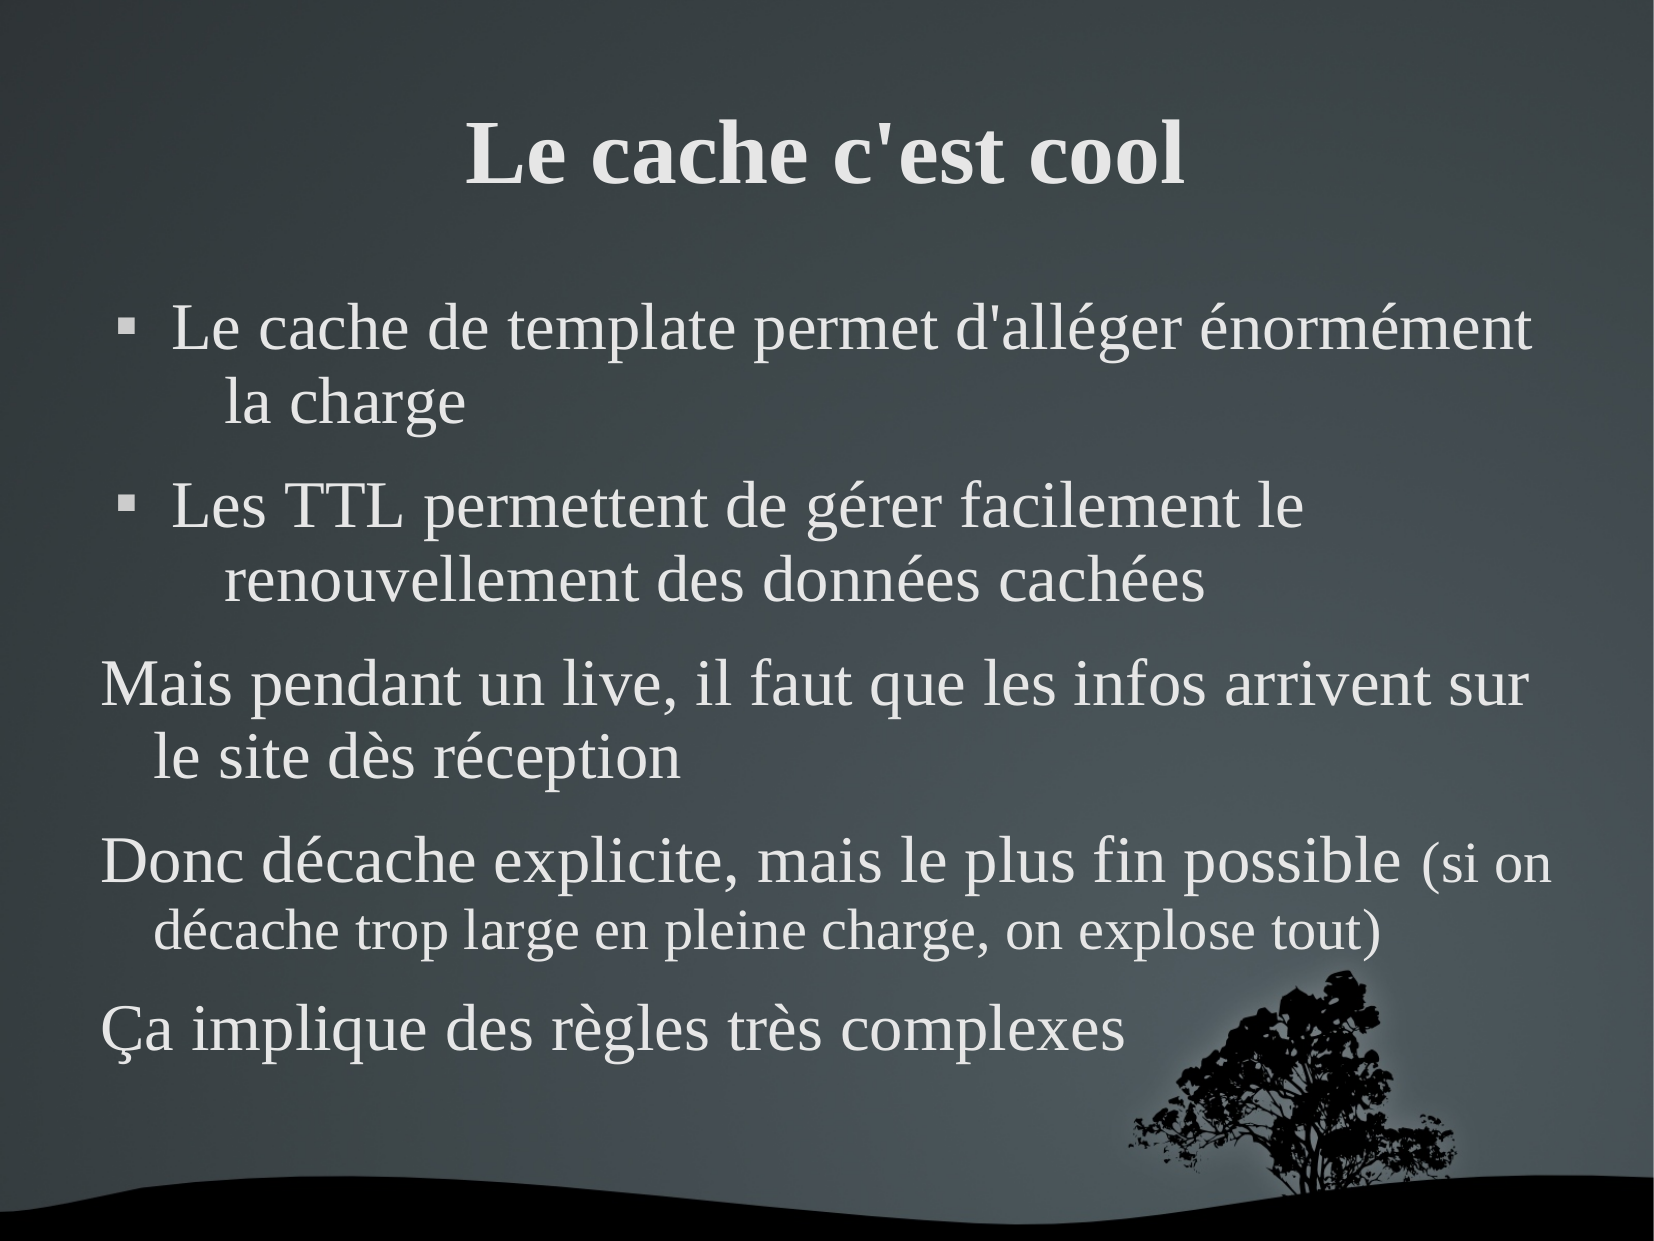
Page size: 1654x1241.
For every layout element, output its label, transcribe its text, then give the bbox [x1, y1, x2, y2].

picture [0, 0, 1654, 1241]
list Le cache de template permet d'alléger énormément la charge Les TTL permettent de gérer facilement le renouvellement des données cachées Mais pendant un live, il faut que les infos arrivent sur le site dès réception Donc décache explicite, mais le plus fin possible (si on décache trop large en pleine charge, on explose tout) Ça implique des règles très complexes [82, 290, 1571, 1126]
title Le cache c'est cool [82, 49, 1571, 257]
